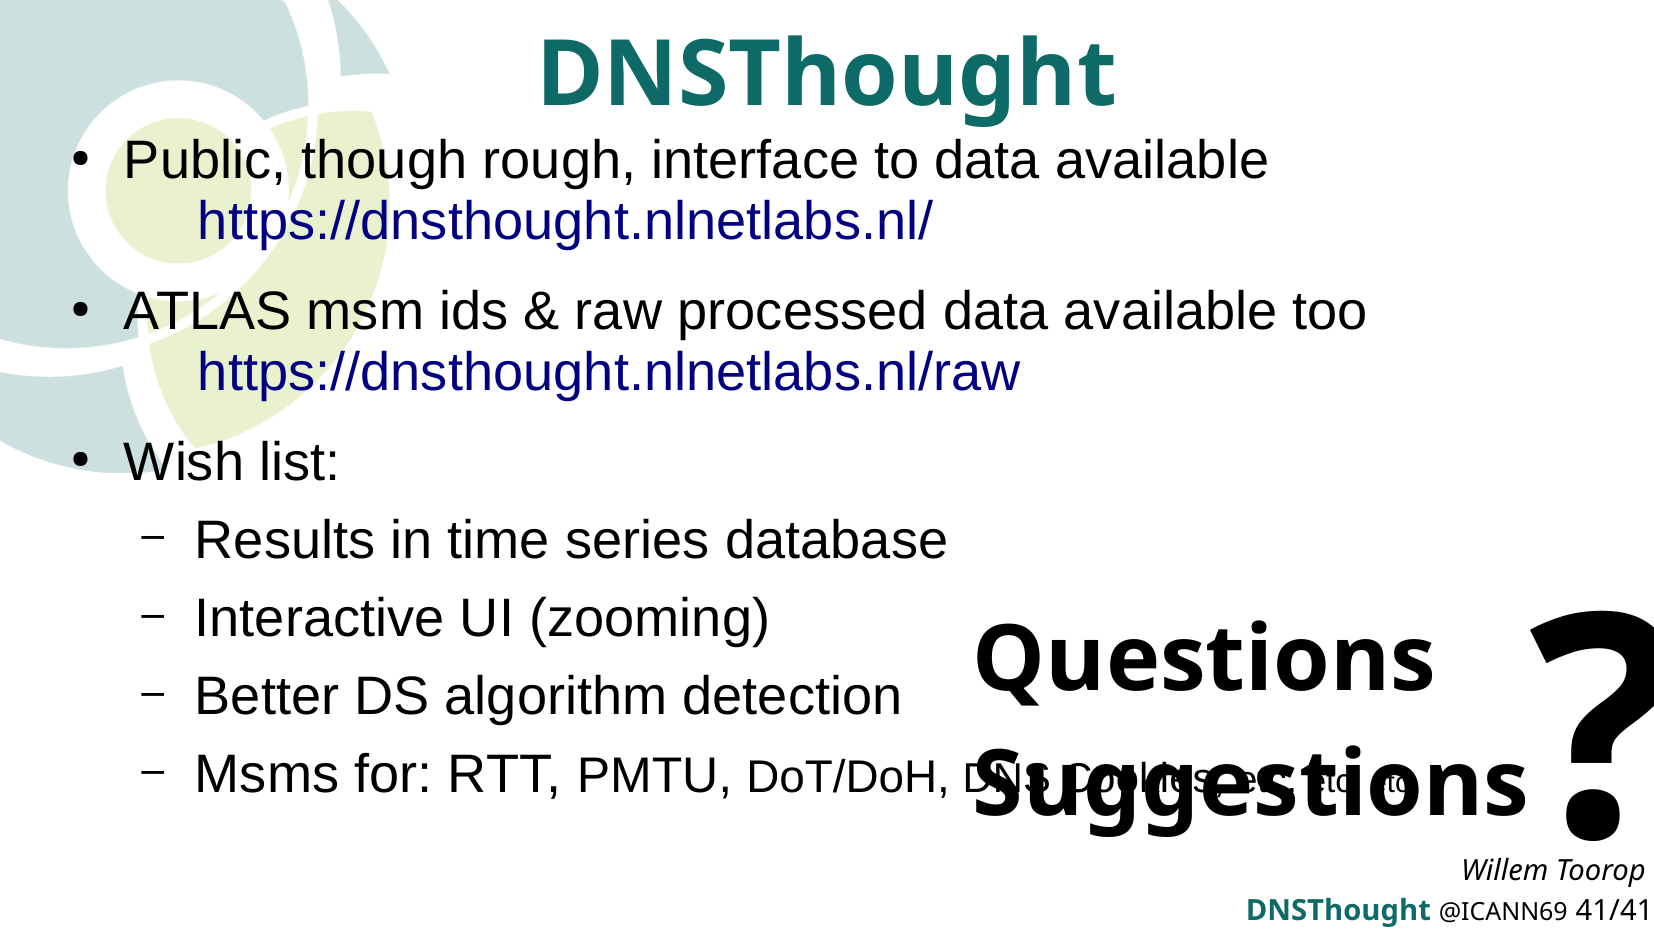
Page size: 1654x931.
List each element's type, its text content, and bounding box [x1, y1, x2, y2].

text_box Questions Suggestions [958, 585, 1570, 817]
title DNSThought [82, 7, 1571, 129]
list Public, though rough, interface to data available https://dnsthought.nlnetlabs.nl/ ATLAS msm ids & raw processed data available too https://dnsthought.nlnetlabs.nl/raw Wish list: Results in time series database Interactive UI (zooming) Better DS algorithm detection Msms for: RTT, PMTU, DoT/DoH, DNS Cookies, etc. etc. etc. [53, 129, 1636, 922]
text_box ? [1514, 422, 1653, 863]
